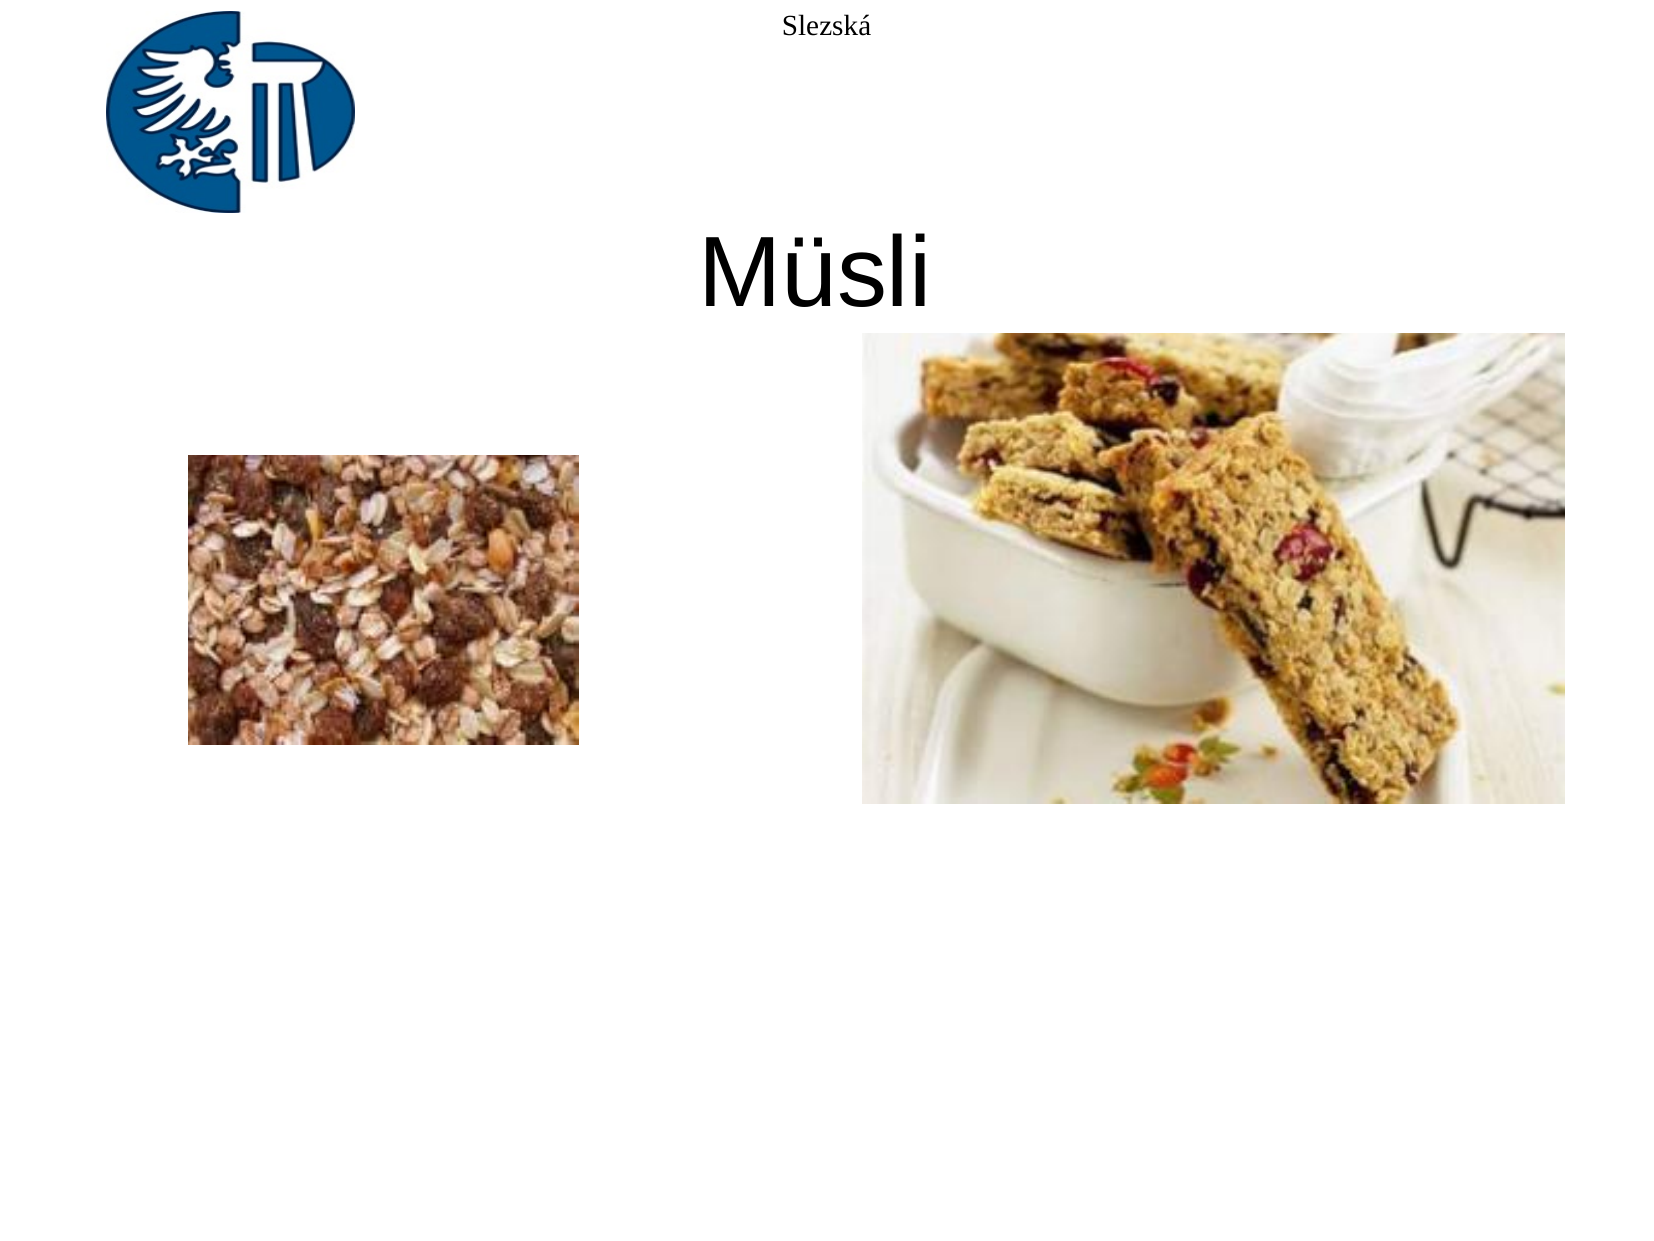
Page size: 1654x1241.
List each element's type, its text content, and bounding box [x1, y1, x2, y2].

title Müsli [70, 106, 1559, 438]
picture [862, 333, 1565, 804]
picture [188, 455, 579, 745]
picture [106, 11, 355, 106]
